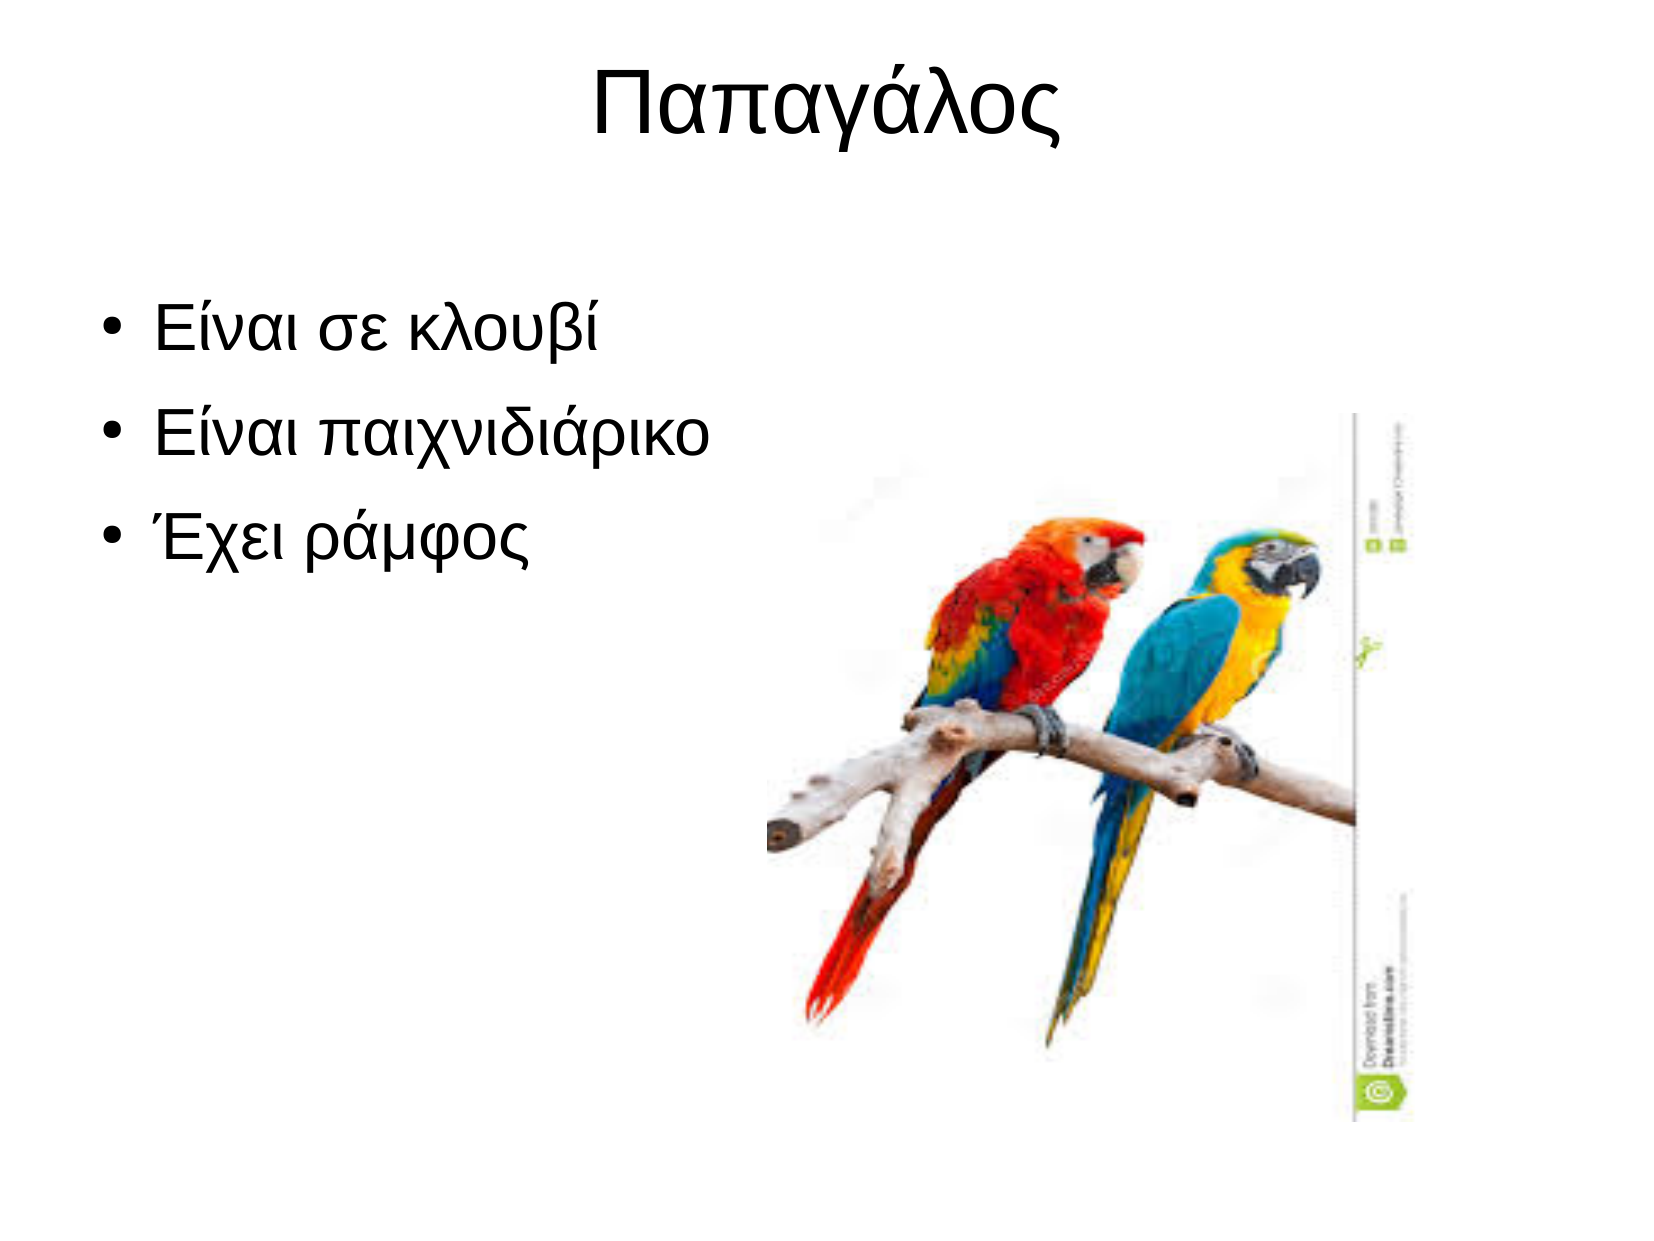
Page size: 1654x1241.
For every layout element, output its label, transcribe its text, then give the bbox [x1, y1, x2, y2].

list Είναι σε κλουβί Είναι παιχνιδιάρικο Έχει ράμφος [82, 290, 1571, 1109]
picture [767, 413, 1418, 1123]
title Παπαγάλος [82, 49, 1571, 257]
